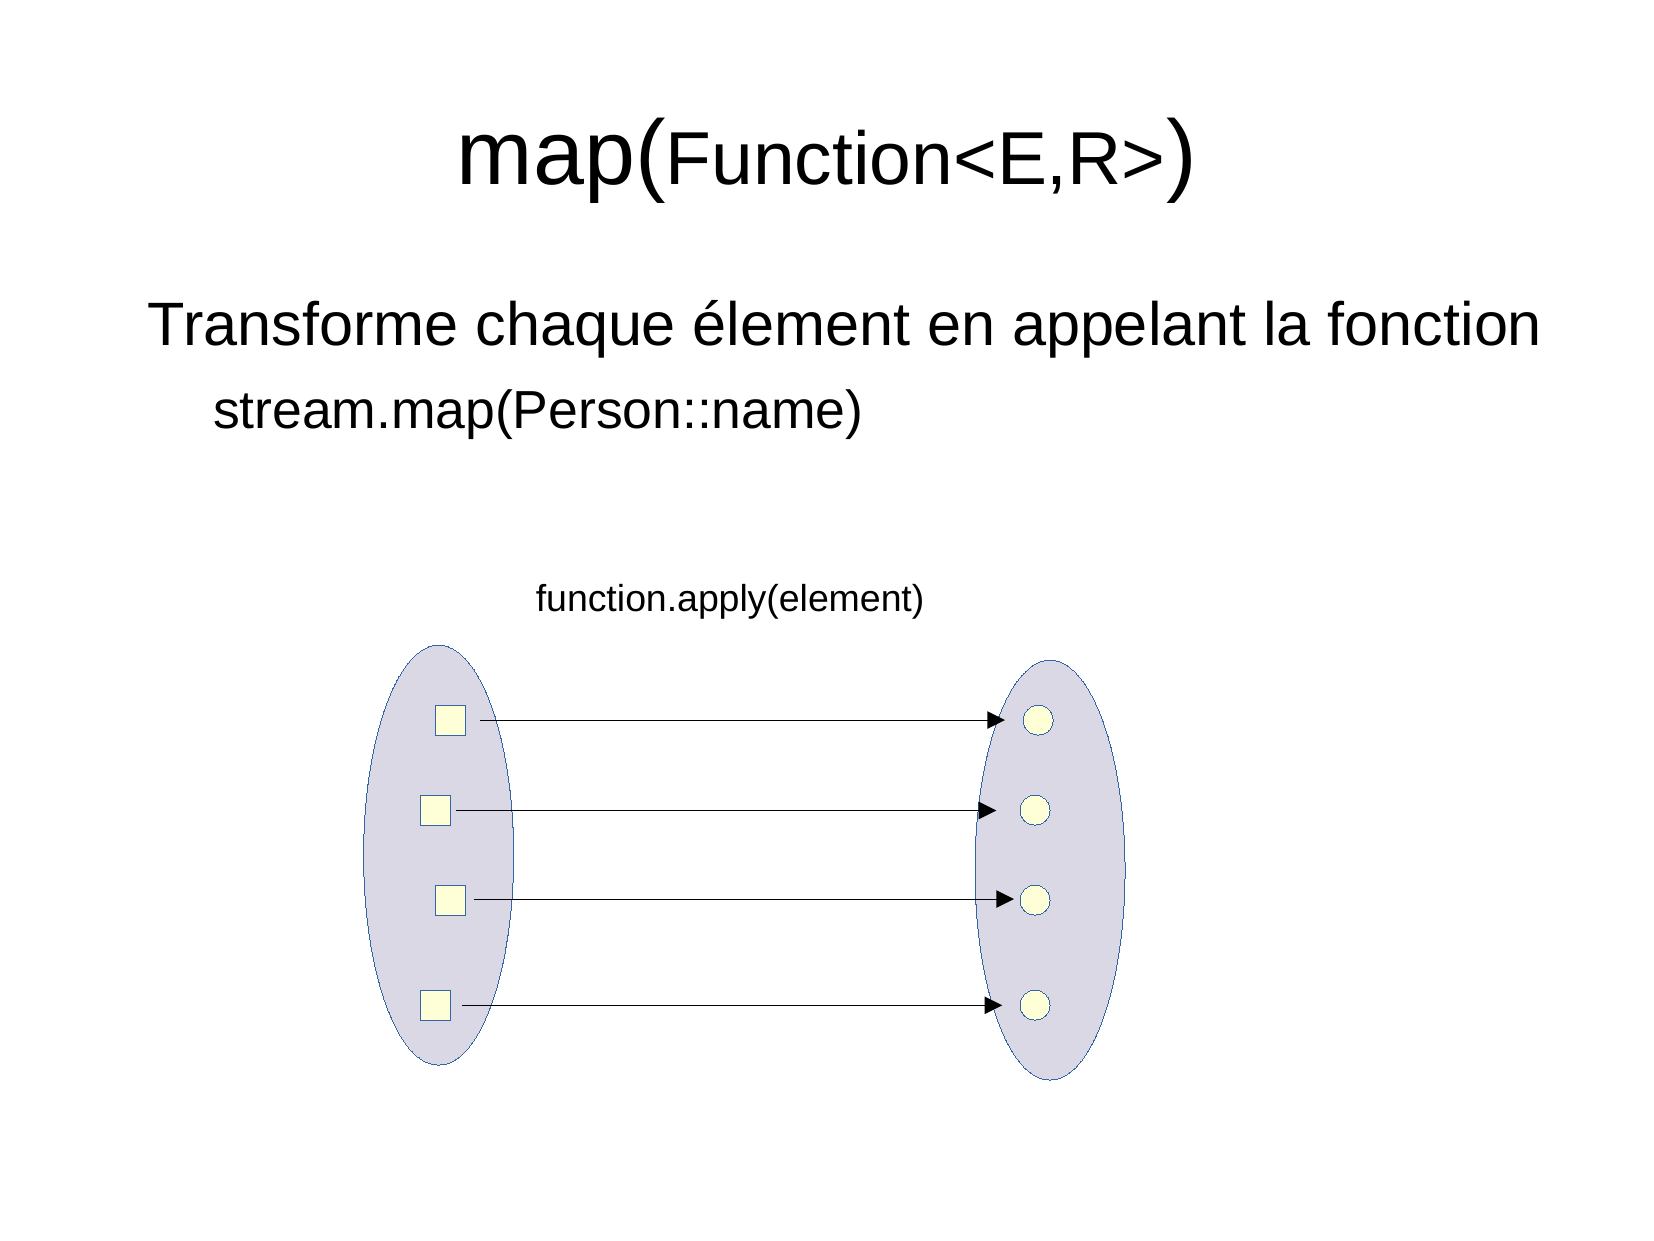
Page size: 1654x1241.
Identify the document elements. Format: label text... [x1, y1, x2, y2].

list Transforme chaque élement en appelant la fonction stream.map(Person::name) [82, 290, 1571, 496]
text_box function.apply(element) [520, 570, 941, 627]
text_box [363, 645, 514, 1066]
title map(Function<E,R>) [82, 49, 1571, 257]
text_box [975, 660, 1126, 1081]
